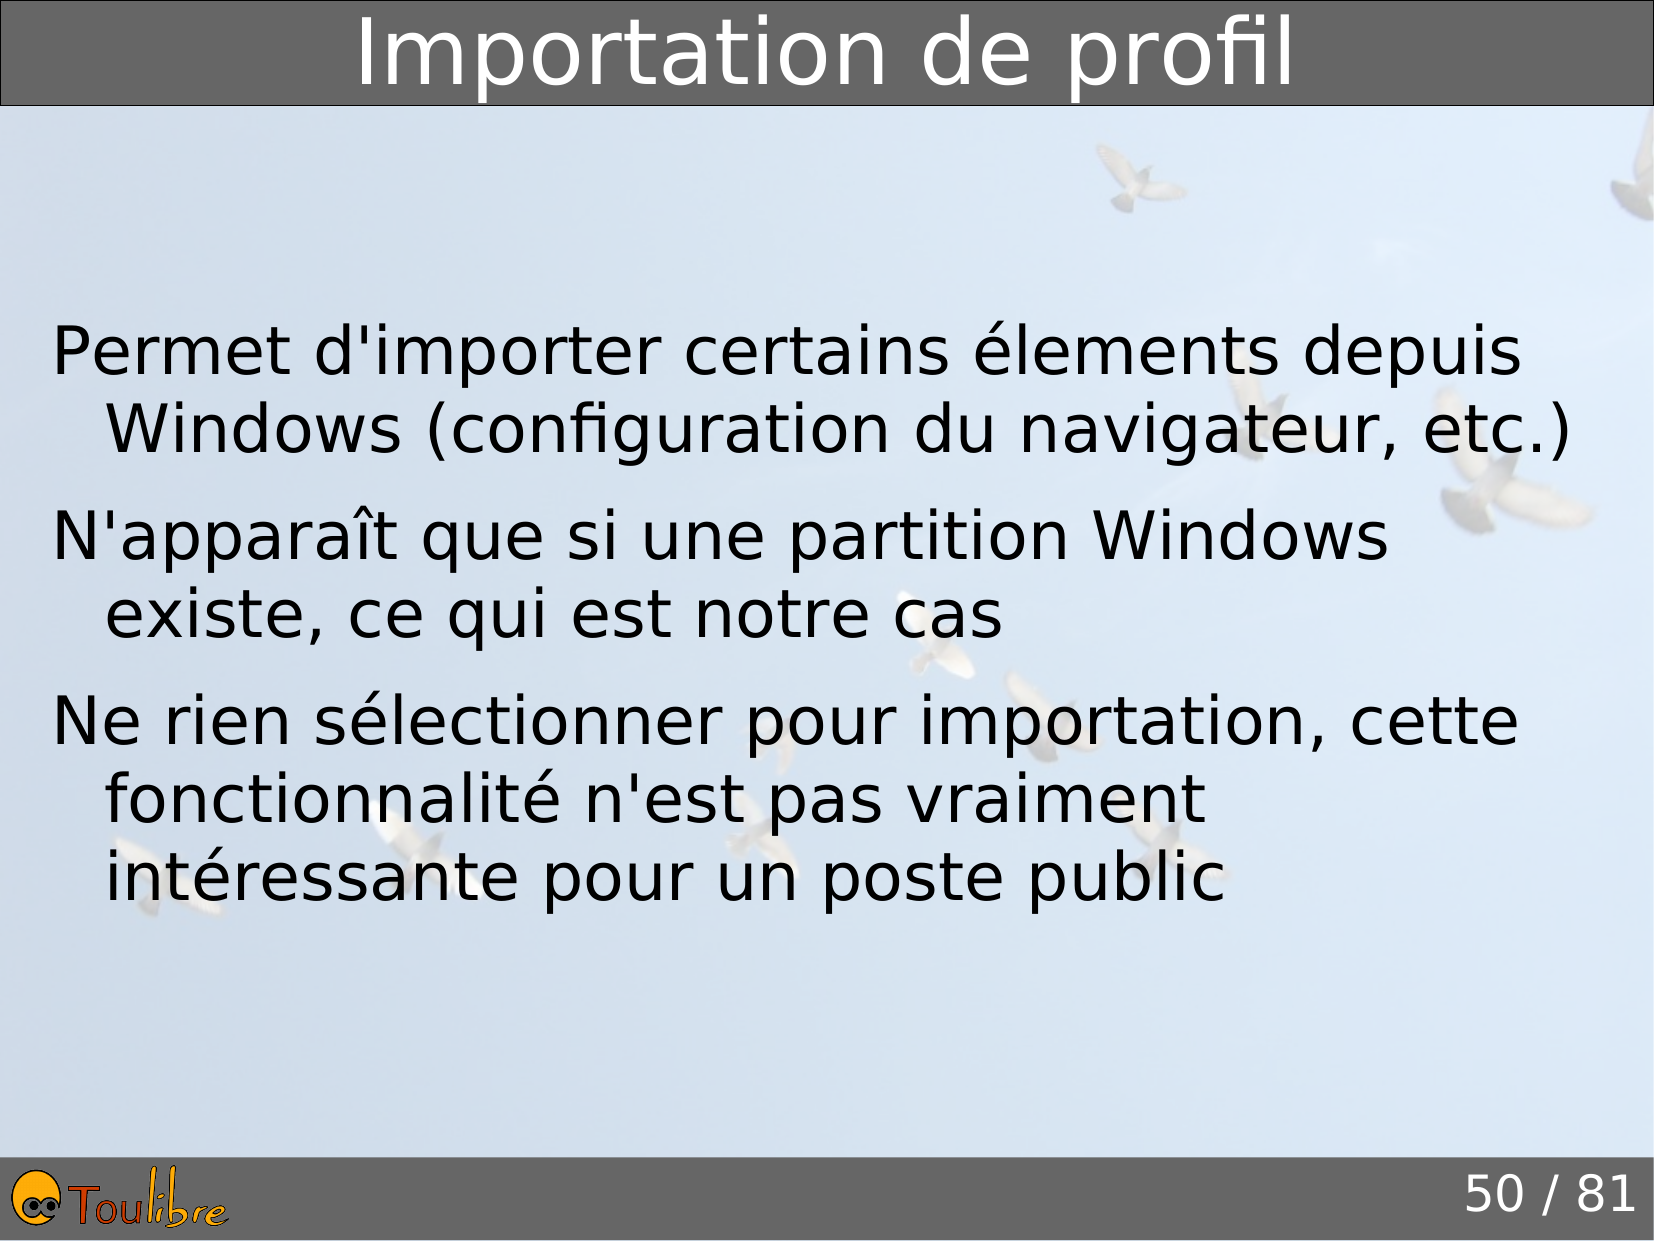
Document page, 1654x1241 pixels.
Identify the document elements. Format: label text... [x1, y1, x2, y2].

title Importation de profil [0, 0, 1654, 107]
picture [11, 1165, 229, 1228]
list Permet d'importer certains élements depuis Windows (configuration du navigateur, etc.) N'apparaît que si une partition Windows existe, ce qui est notre cas Ne rien sélectionner pour importation, cette fonctionnalité n'est pas vraiment intéressante pour un poste public [33, 312, 1595, 917]
